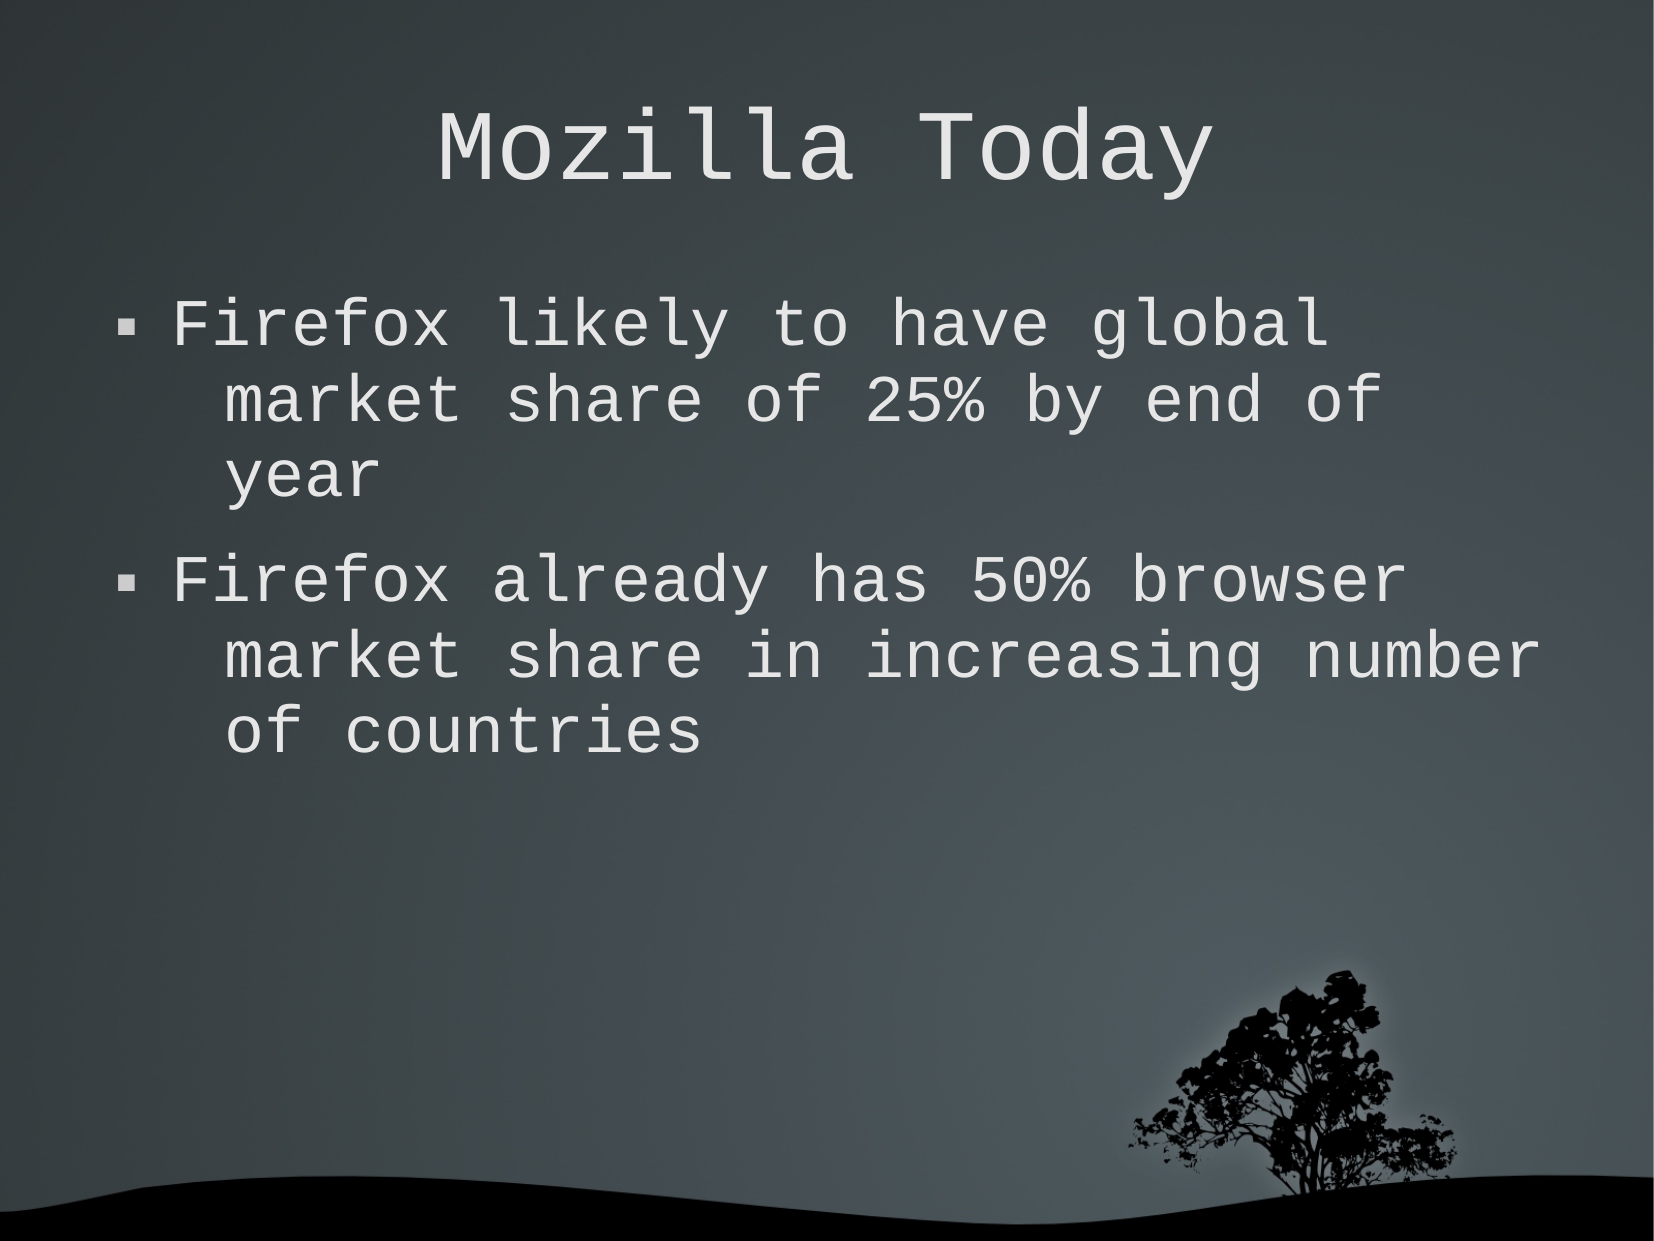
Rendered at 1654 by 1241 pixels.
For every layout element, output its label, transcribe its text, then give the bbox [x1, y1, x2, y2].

picture [0, 0, 1654, 1241]
list Firefox likely to have global market share of 25% by end of year Firefox already has 50% browser market share in increasing number of countries [82, 290, 1571, 1109]
title Mozilla Today [82, 49, 1571, 257]
